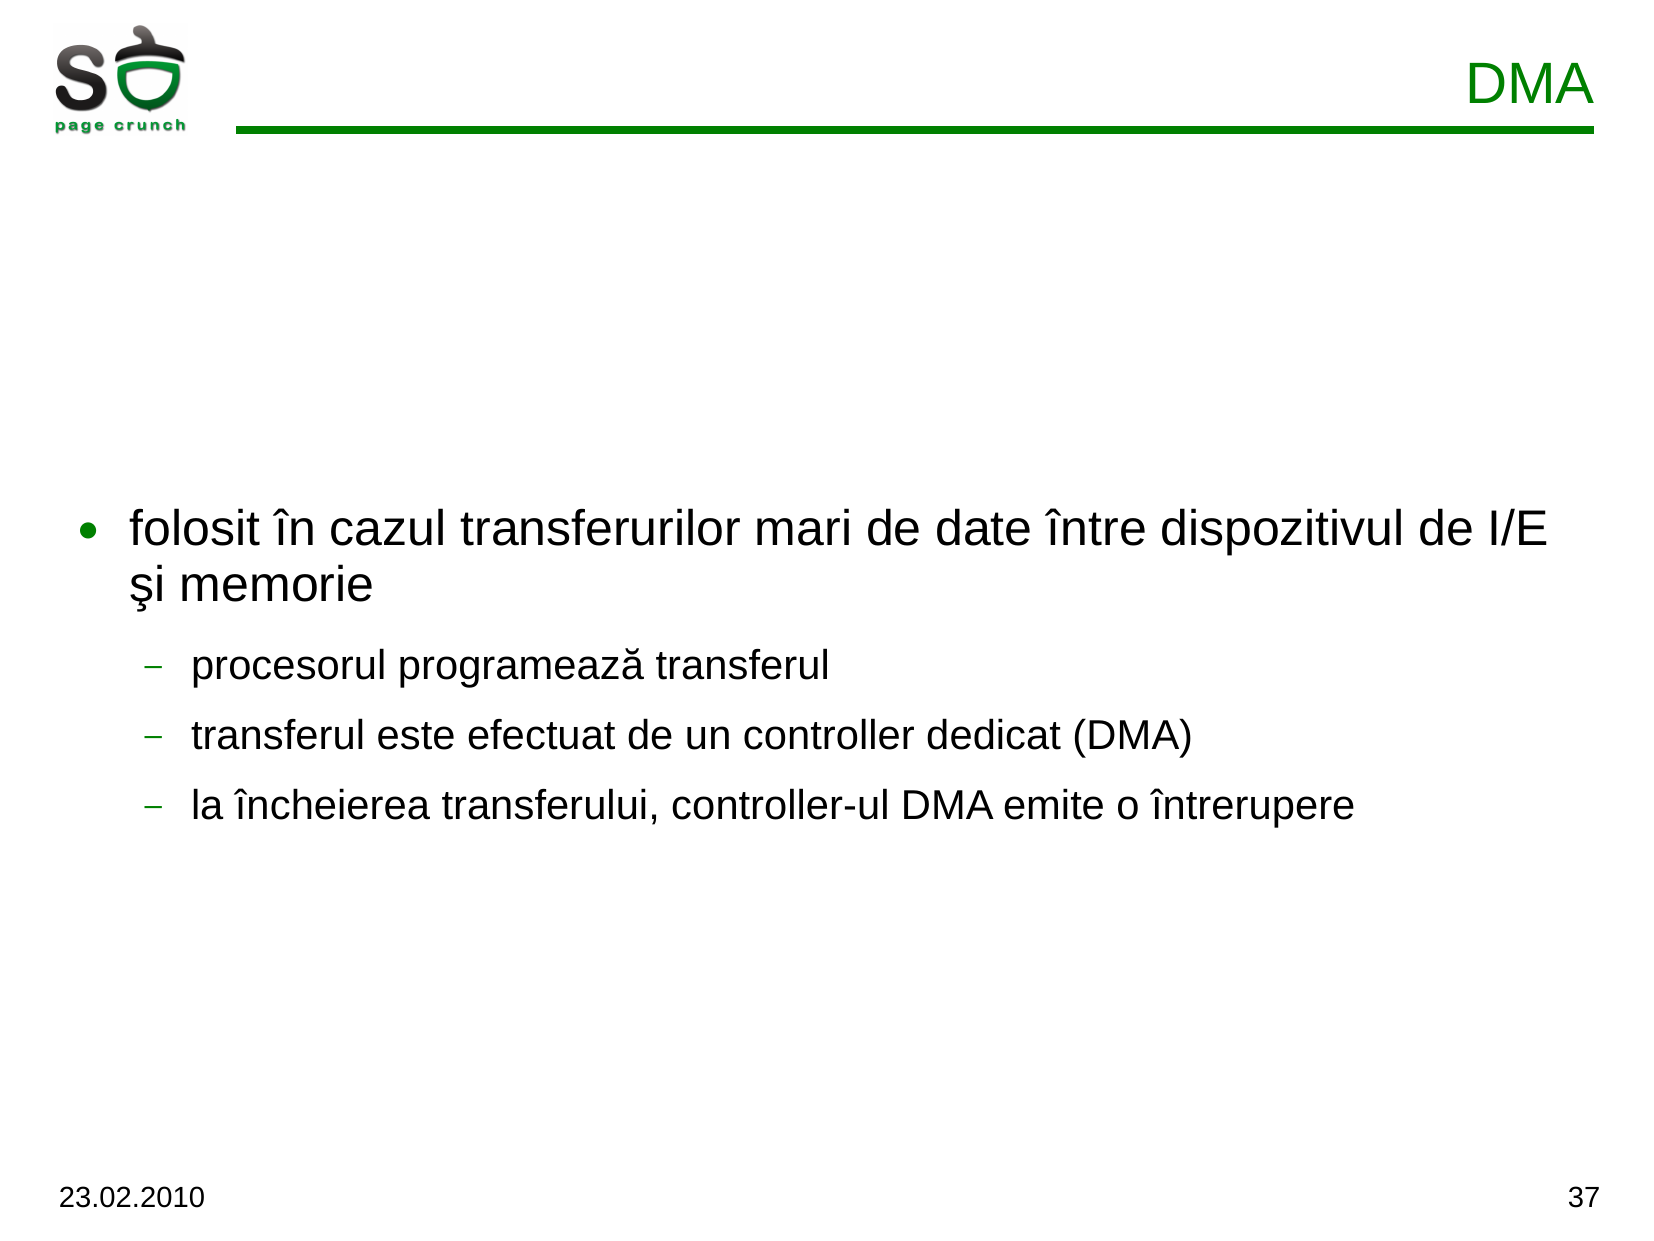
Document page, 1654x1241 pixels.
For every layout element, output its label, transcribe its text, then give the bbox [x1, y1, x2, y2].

picture [53, 23, 188, 136]
title DMA [236, 49, 1595, 119]
list folosit în cazul transferurilor mari de date între dispozitivul de I/E şi memorie procesorul programează transferul transferul este efectuat de un controller dedicat (DMA) la încheierea transferului, controller-ul DMA emite o întrerupere [59, 177, 1595, 1152]
